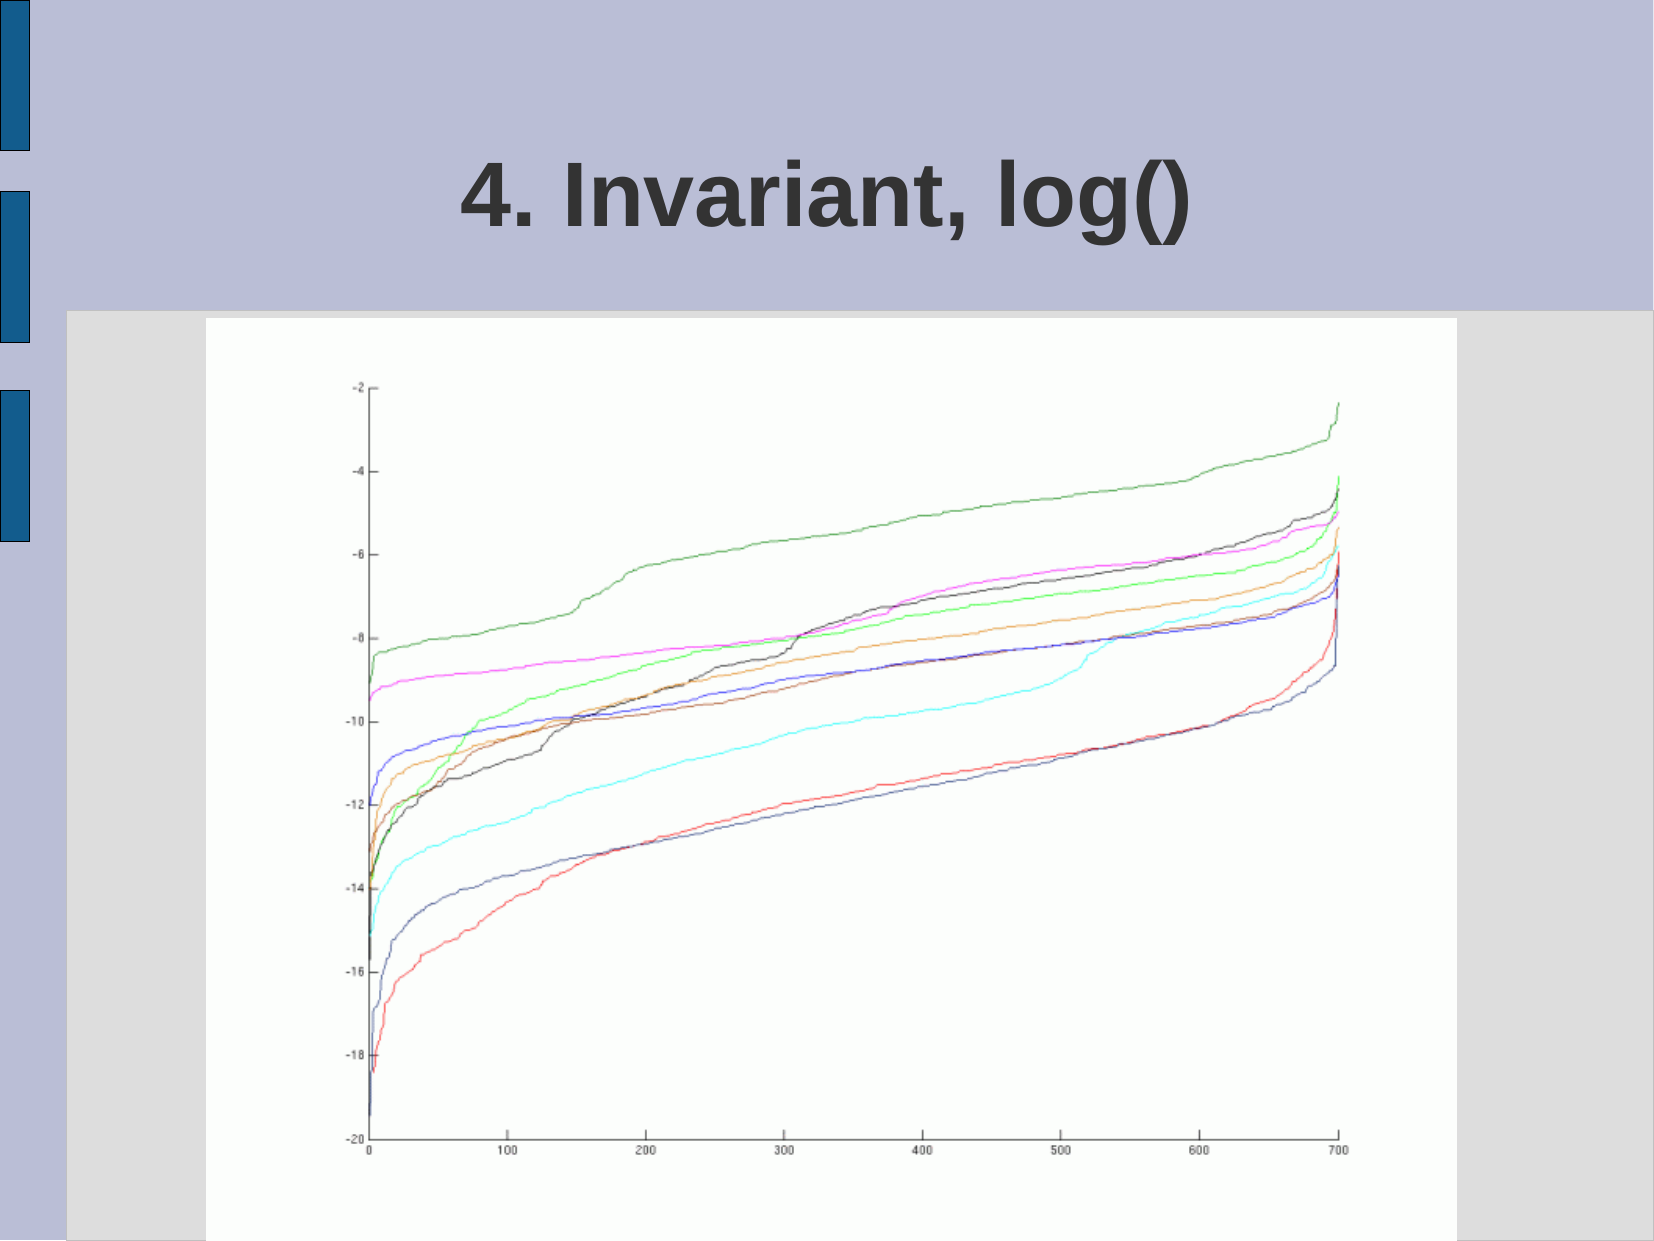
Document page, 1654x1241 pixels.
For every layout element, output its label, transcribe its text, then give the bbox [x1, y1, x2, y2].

picture [206, 318, 1457, 1241]
title 4. Invariant, log() [121, 91, 1534, 299]
